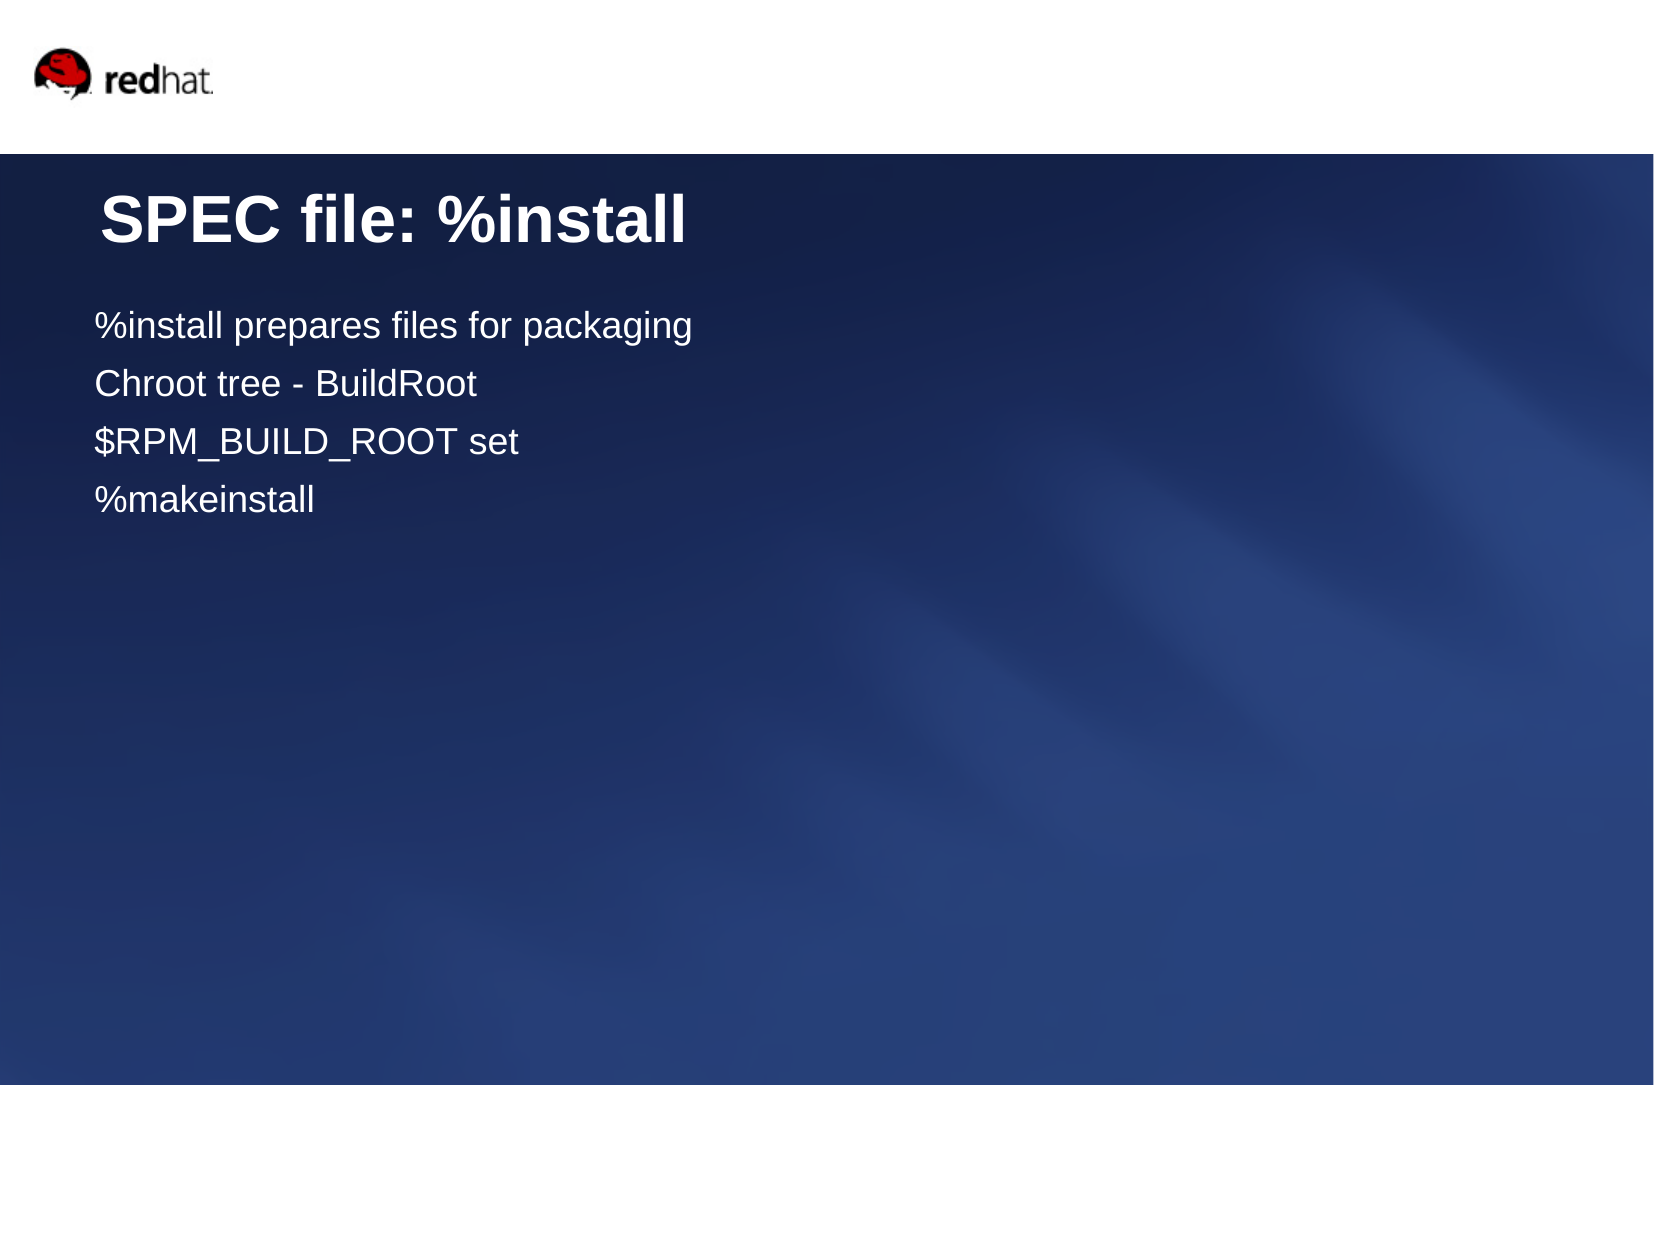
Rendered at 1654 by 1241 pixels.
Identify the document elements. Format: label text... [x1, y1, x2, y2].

picture [33, 46, 213, 108]
list %install prepares files for packaging Chroot tree - BuildRoot $RPM_BUILD_ROOT set %makeinstall [94, 304, 1500, 1083]
title SPEC file: %install [100, 164, 1506, 275]
picture [0, 154, 1654, 1085]
